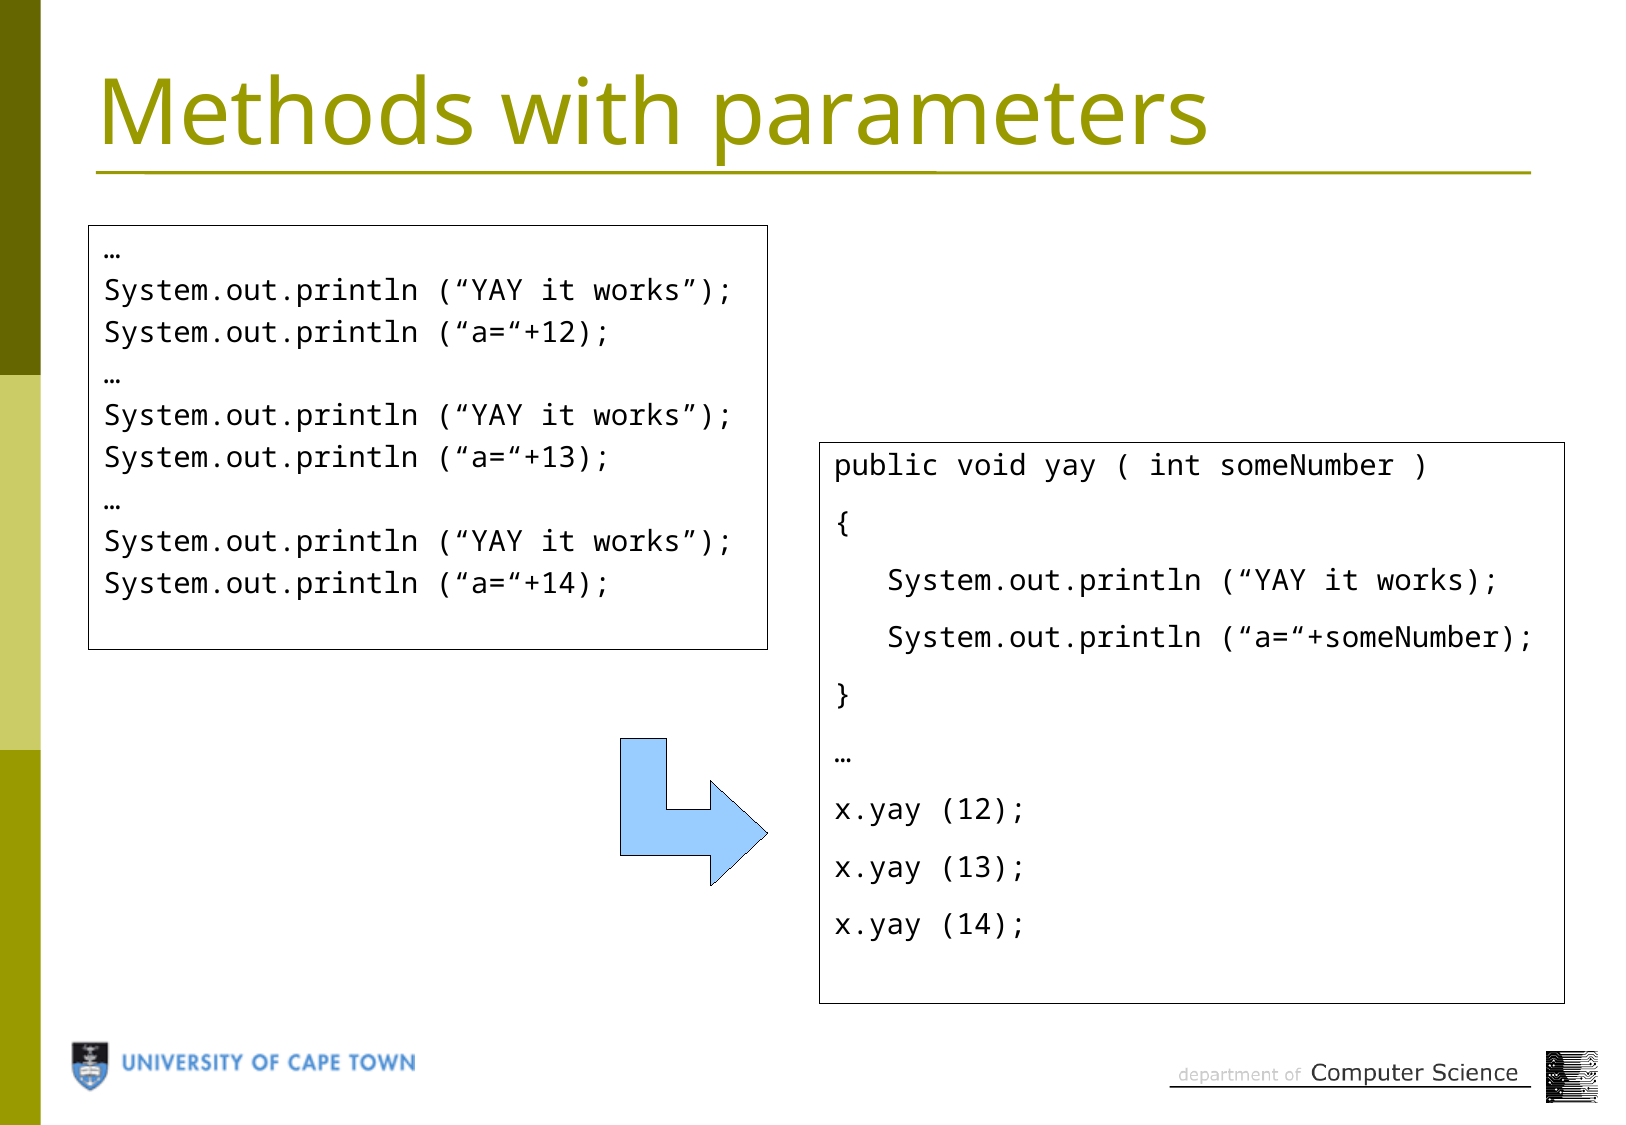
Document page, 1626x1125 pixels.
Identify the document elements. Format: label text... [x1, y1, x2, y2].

picture [1546, 1051, 1598, 1103]
title Methods with parameters [81, 45, 1544, 173]
text_box … System.out.println (“YAY it works”); System.out.println (“a=“+12); … System.out.println (“YAY it works”); System.out.println (“a=“+13); … System.out.println (“YAY it works”); System.out.println (“a=“+14); [88, 225, 768, 650]
picture [1169, 1043, 1532, 1091]
picture [61, 1024, 415, 1103]
text_box [620, 738, 768, 886]
text_box public void yay ( int someNumber ) { System.out.println (“YAY it works); System.out.println (“a=“+someNumber); } … x.yay (12); x.yay (13); x.yay (14); [819, 442, 1565, 1004]
